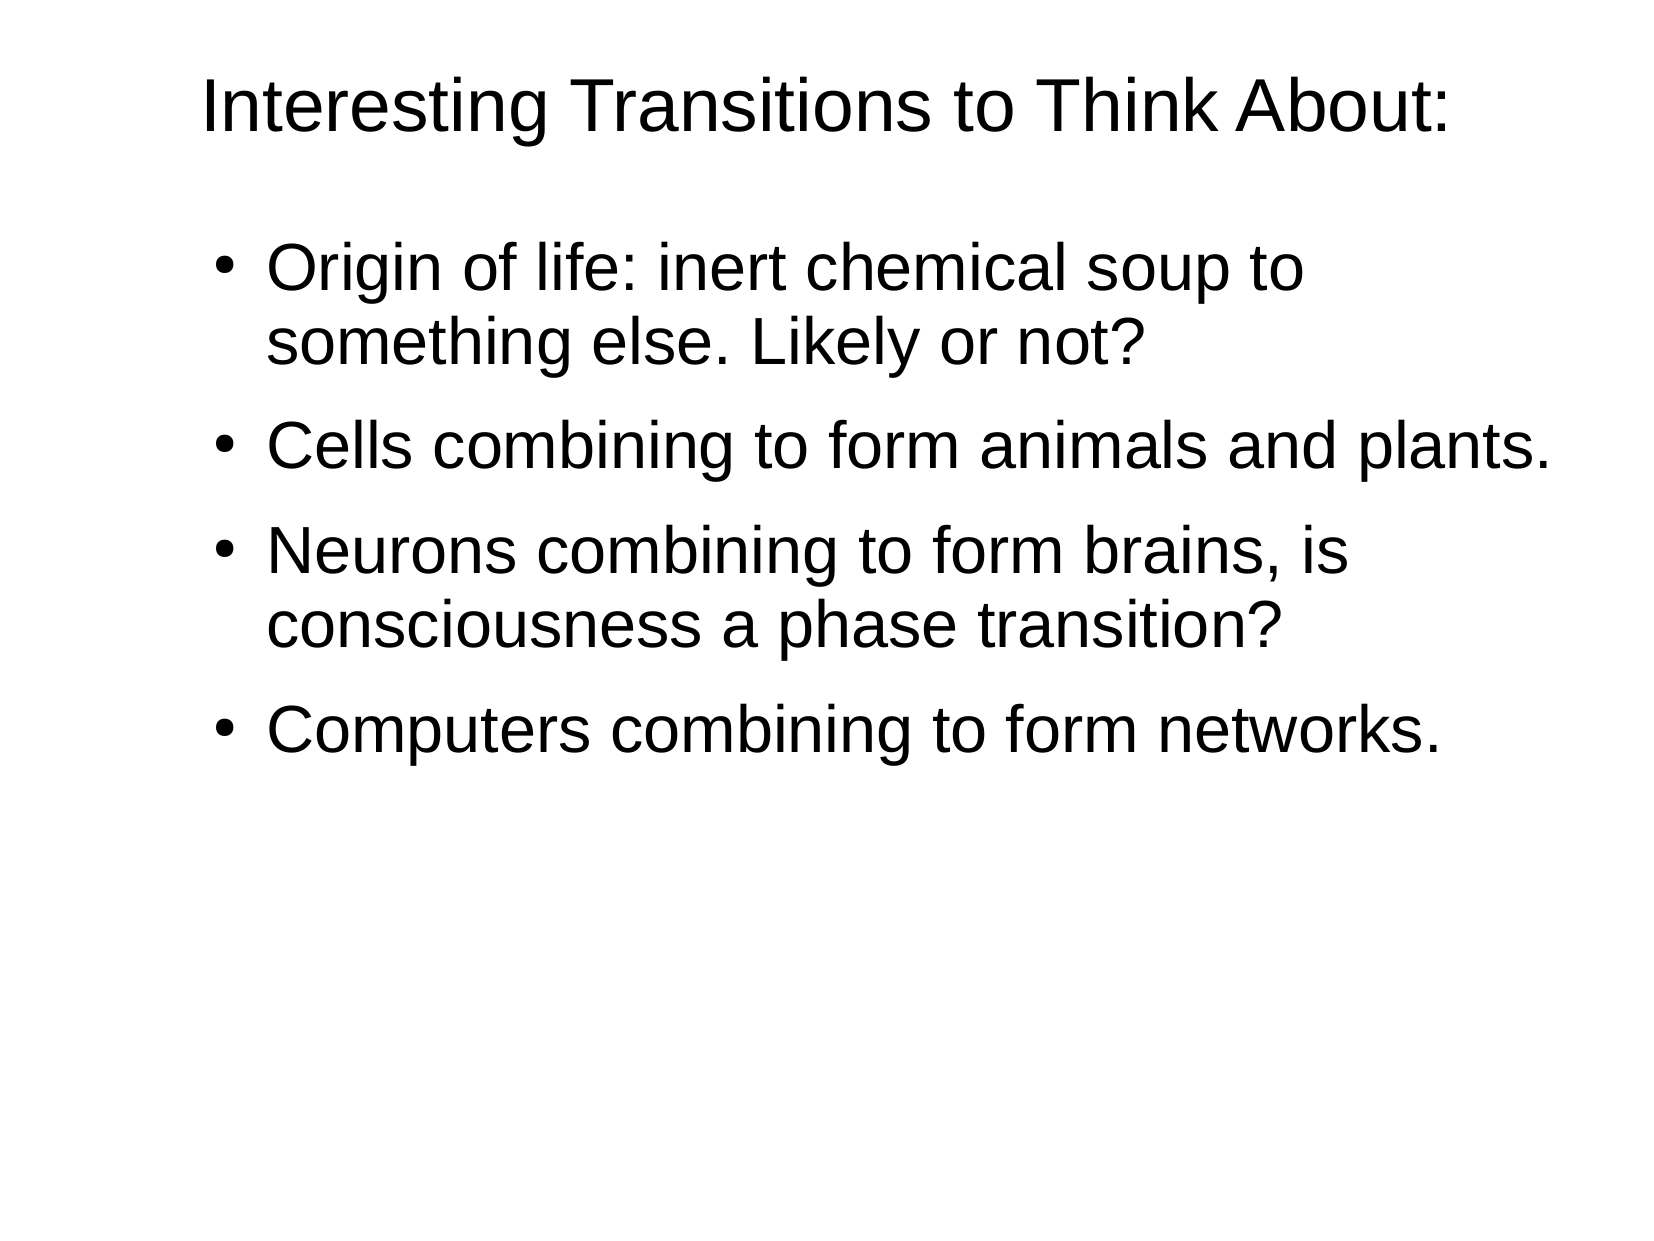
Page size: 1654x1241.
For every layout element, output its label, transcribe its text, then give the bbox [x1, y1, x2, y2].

list Origin of life: inert chemical soup to something else. Likely or not? Cells combining to form animals and plants. Neurons combining to form brains, is consciousness a phase transition? Computers combining to form networks. [195, 229, 1576, 1034]
title Interesting Transitions to Think About: [82, 9, 1571, 202]
